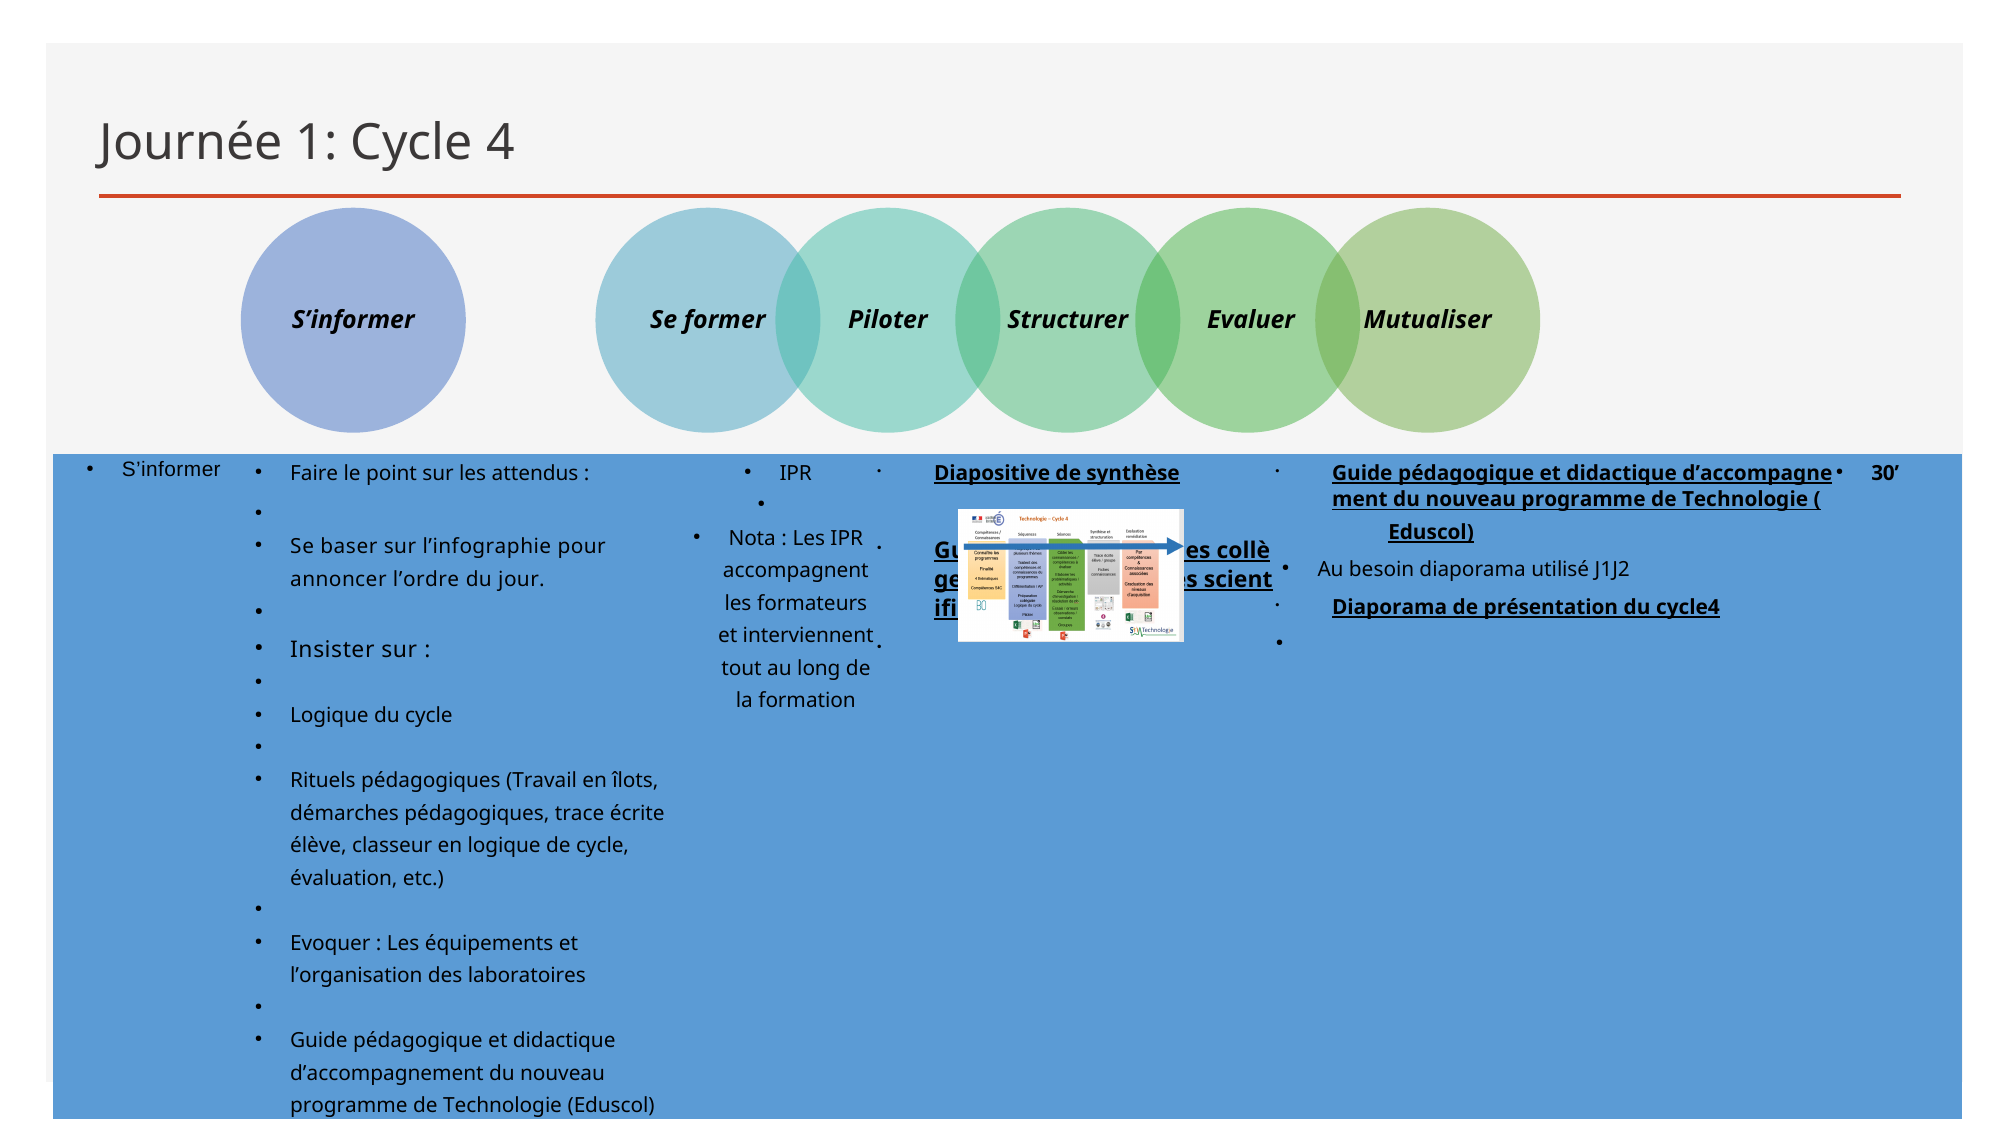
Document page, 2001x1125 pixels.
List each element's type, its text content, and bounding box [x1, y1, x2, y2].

list Journée 1: Cycle 4 [84, 72, 1089, 178]
table_header 30’ [1836, 454, 1962, 1119]
table_header S’informer [53, 454, 255, 1119]
text_box Evaluer [1135, 207, 1338, 433]
text_box S’informer [240, 207, 466, 433]
text_box Mutualiser [1315, 207, 1541, 433]
text_box Piloter [775, 207, 978, 433]
table_header IPR Nota : Les IPR accompagnent les formateurs et interviennent tout au long de la formation [678, 454, 878, 1119]
picture [958, 509, 1184, 642]
table_header Faire le point sur les attendus : Se baser sur l’infographie pour annoncer l’ordre du jour. Insister sur : Logique du cycle Rituels pédagogiques (Travail en îlots, démarches pédagogiques, trace écrite élève, classeur en logique de cycle, évaluation, etc.) Evoquer : Les équipements et l’organisation des laboratoires Guide pédagogique et didactique d’accompagnement du nouveau programme de Technologie (Eduscol) [255, 454, 678, 1119]
table_header Guide pédagogique et didactique d’accompagnement du nouveau programme de Technologie (Eduscol) Au besoin diaporama utilisé J1J2 Diaporama de présentation du cycle4 [1276, 454, 1836, 1119]
text_box Se former [595, 207, 798, 433]
text_box Structurer [955, 207, 1158, 433]
table_header Diapositive de synthèse Guide d’équipement des collèges pour les disciplines scientifiques (collège) [878, 454, 1276, 1119]
